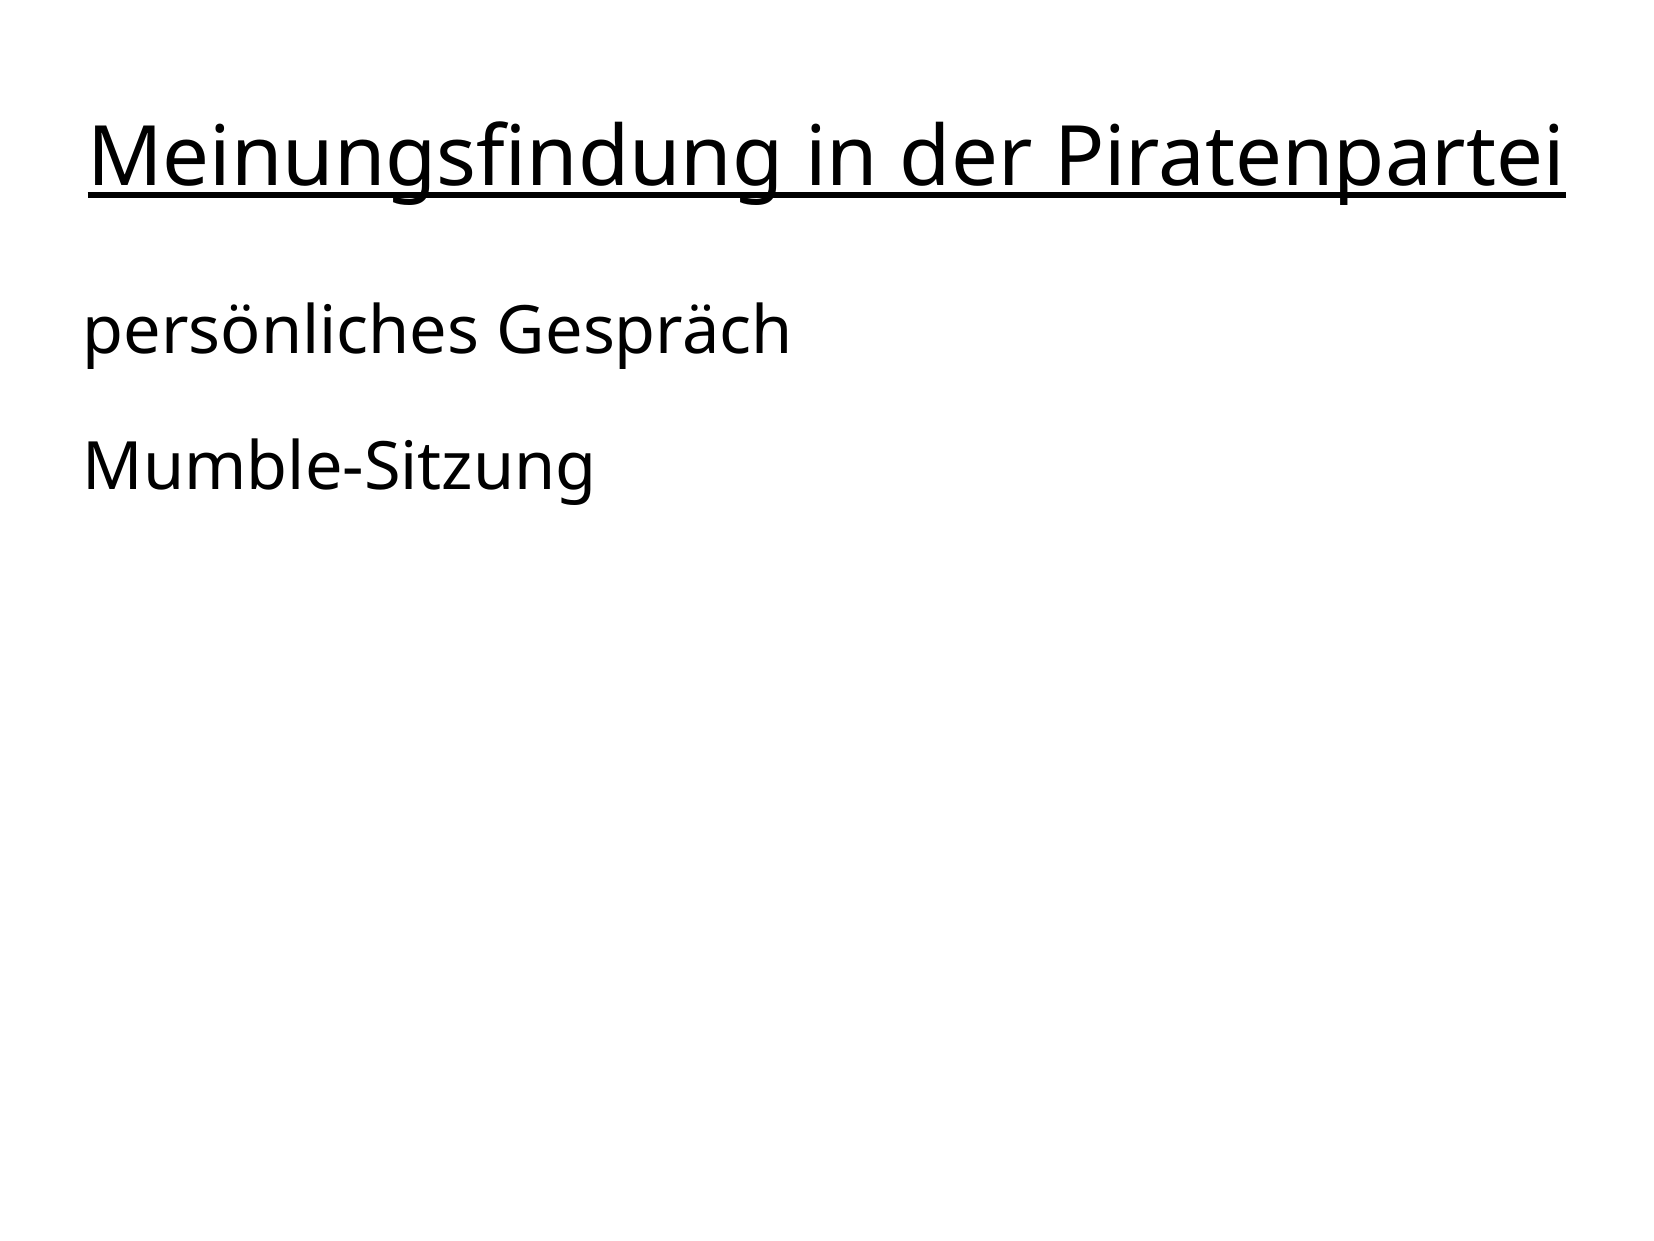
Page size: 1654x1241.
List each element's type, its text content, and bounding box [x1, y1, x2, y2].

text_box persönliches Gespräch [82, 283, 804, 372]
subtitle Mumble-Sitzung [82, 420, 804, 508]
title Meinungsfindung in der Piratenpartei [82, 49, 1571, 257]
